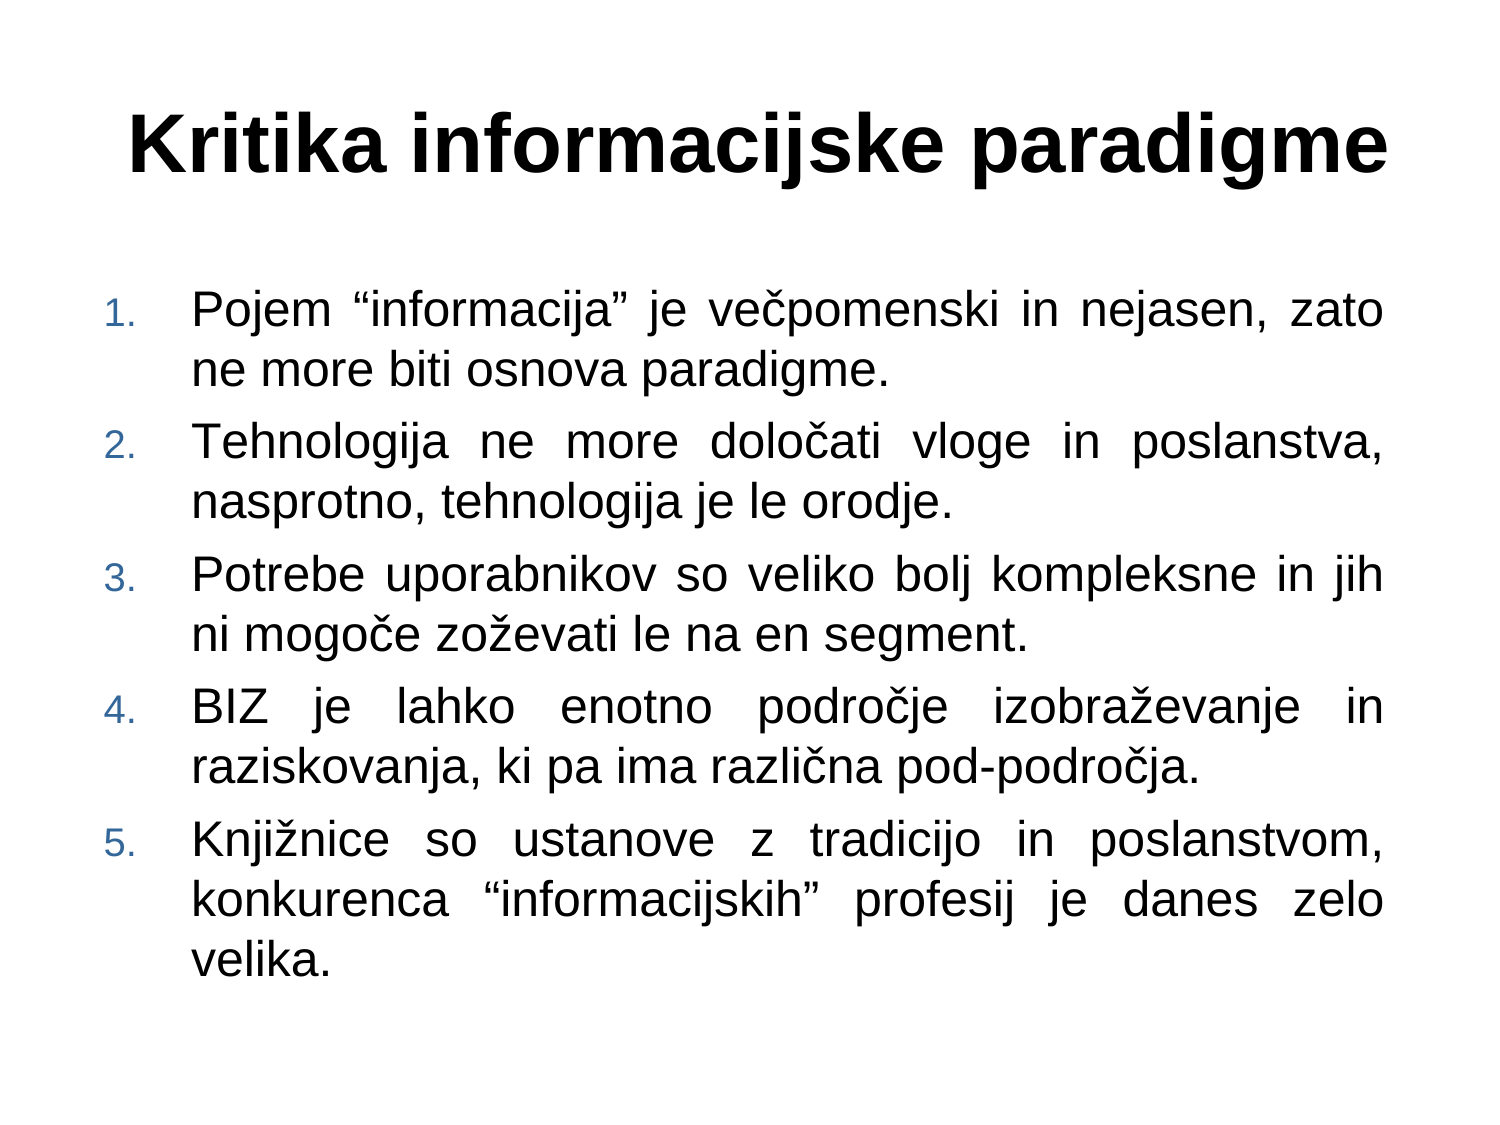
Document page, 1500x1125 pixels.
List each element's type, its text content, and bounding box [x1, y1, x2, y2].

list Pojem “informacija” je večpomenski in nejasen, zato ne more biti osnova paradigme. Tehnologija ne more določati vloge in poslanstva, nasprotno, tehnologija je le orodje. Potrebe uporabnikov so veliko bolj kompleksne in jih ni mogoče zoževati le na en segment. BIZ je lahko enotno področje izobraževanje in raziskovanja, ki pa ima različna pod-področja. Knjižnice so ustanove z tradicijo in poslanstvom, konkurenca “informacijskih” profesij je danes zelo velika. [88, 196, 1400, 1059]
title Kritika informacijske paradigme [112, 37, 1436, 197]
